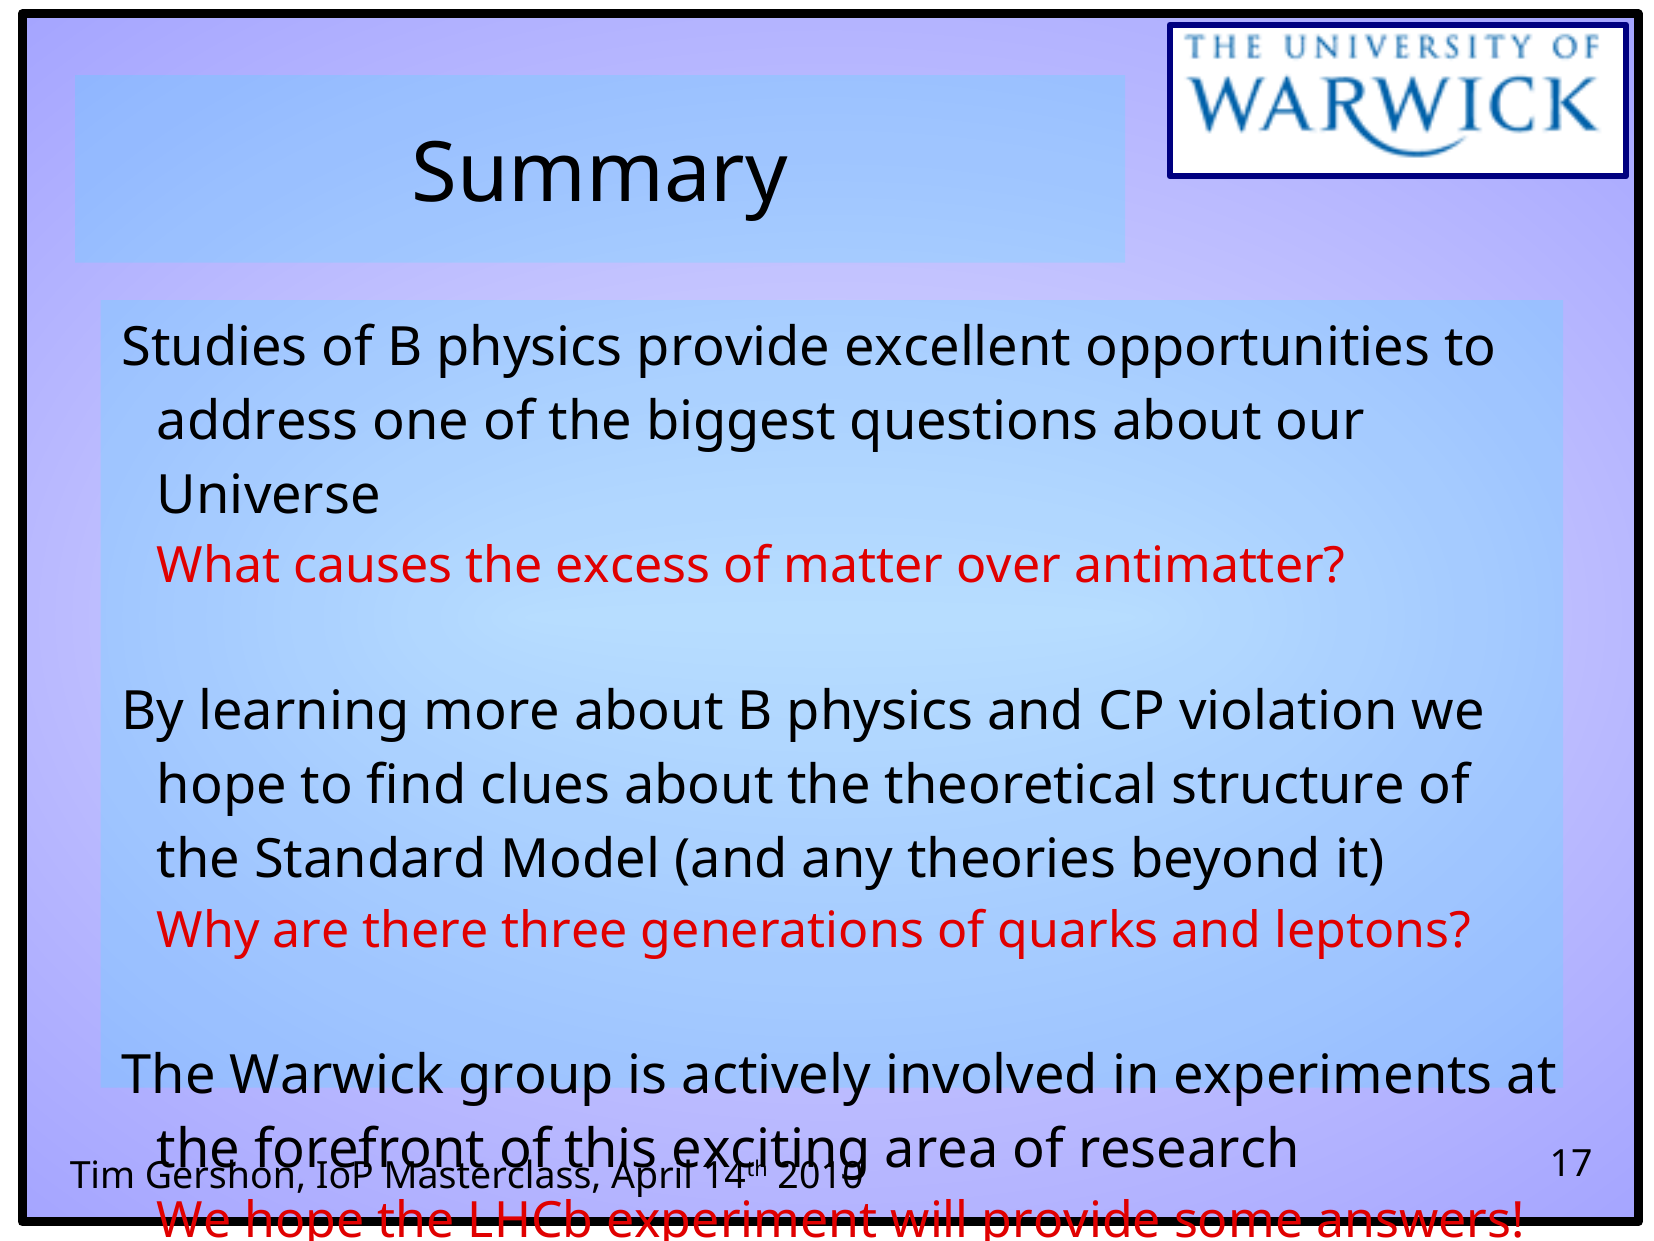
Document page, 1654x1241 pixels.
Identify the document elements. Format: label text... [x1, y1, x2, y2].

text_box [386, 1212, 399, 1222]
text_box [539, 1212, 566, 1222]
text_box [698, 1213, 712, 1221]
text_box [175, 1212, 183, 1222]
text_box [990, 1213, 1004, 1222]
text_box [1353, 1213, 1367, 1222]
text_box Summary [75, 75, 1126, 263]
text_box [476, 1212, 499, 1222]
text_box [628, 1212, 643, 1222]
text_box [713, 1212, 724, 1222]
text_box [586, 1212, 613, 1222]
text_box [503, 1212, 522, 1216]
text_box [253, 1213, 267, 1222]
text_box [526, 1212, 535, 1222]
text_box [729, 1212, 744, 1222]
text_box [282, 1213, 298, 1222]
text_box [358, 1212, 382, 1222]
text_box [779, 1213, 791, 1222]
text_box <number> [1533, 1125, 1609, 1201]
text_box Tim Gershon, IoP Masterclass, April 14th 2010 [72, 1136, 861, 1212]
text_box [684, 1212, 698, 1222]
text_box [669, 1213, 683, 1222]
text_box [822, 1212, 832, 1222]
text_box [1237, 1213, 1249, 1222]
text_box [22, 13, 1639, 1222]
text_box [1282, 1213, 1296, 1221]
text_box [329, 1212, 343, 1222]
text_box [837, 1213, 851, 1222]
text_box [1109, 1213, 1124, 1222]
text_box [420, 1212, 433, 1222]
text_box [1445, 1213, 1459, 1221]
text_box [196, 1212, 210, 1222]
text_box [642, 1212, 653, 1220]
text_box [433, 1213, 447, 1221]
text_box [1040, 1213, 1056, 1222]
text_box [1204, 1213, 1220, 1222]
text_box [1254, 1213, 1266, 1222]
text_box [1139, 1213, 1153, 1221]
text_box [404, 1213, 418, 1222]
text_box [613, 1213, 627, 1221]
text_box [225, 1212, 248, 1222]
text_box [749, 1212, 757, 1222]
text_box [269, 1212, 282, 1222]
text_box [185, 1212, 194, 1222]
text_box [298, 1212, 309, 1222]
text_box [164, 1212, 173, 1222]
text_box [448, 1212, 472, 1222]
text_box [571, 1213, 585, 1222]
picture [1172, 27, 1623, 174]
text_box [794, 1212, 807, 1222]
text_box [853, 1212, 864, 1222]
text_box [762, 1213, 774, 1222]
text_box Studies of B physics provide excellent opportunities to address one of the biggest questions about our Universe What causes the excess of matter over antimatter? By learning more about B physics and CP violation we hope to find clues about the theoretical structure of the Standard Model (and any theories beyond it) Why are there three generations of quarks and leptons? The Warwick group is actively involved in experiments at the forefront of this exciting area of research We hope the LHCb experiment will provide some answers! [71, 300, 1576, 1088]
text_box [651, 1212, 664, 1222]
text_box [343, 1213, 357, 1221]
text_box [210, 1213, 224, 1221]
text_box [807, 1213, 821, 1221]
text_box [314, 1213, 328, 1222]
